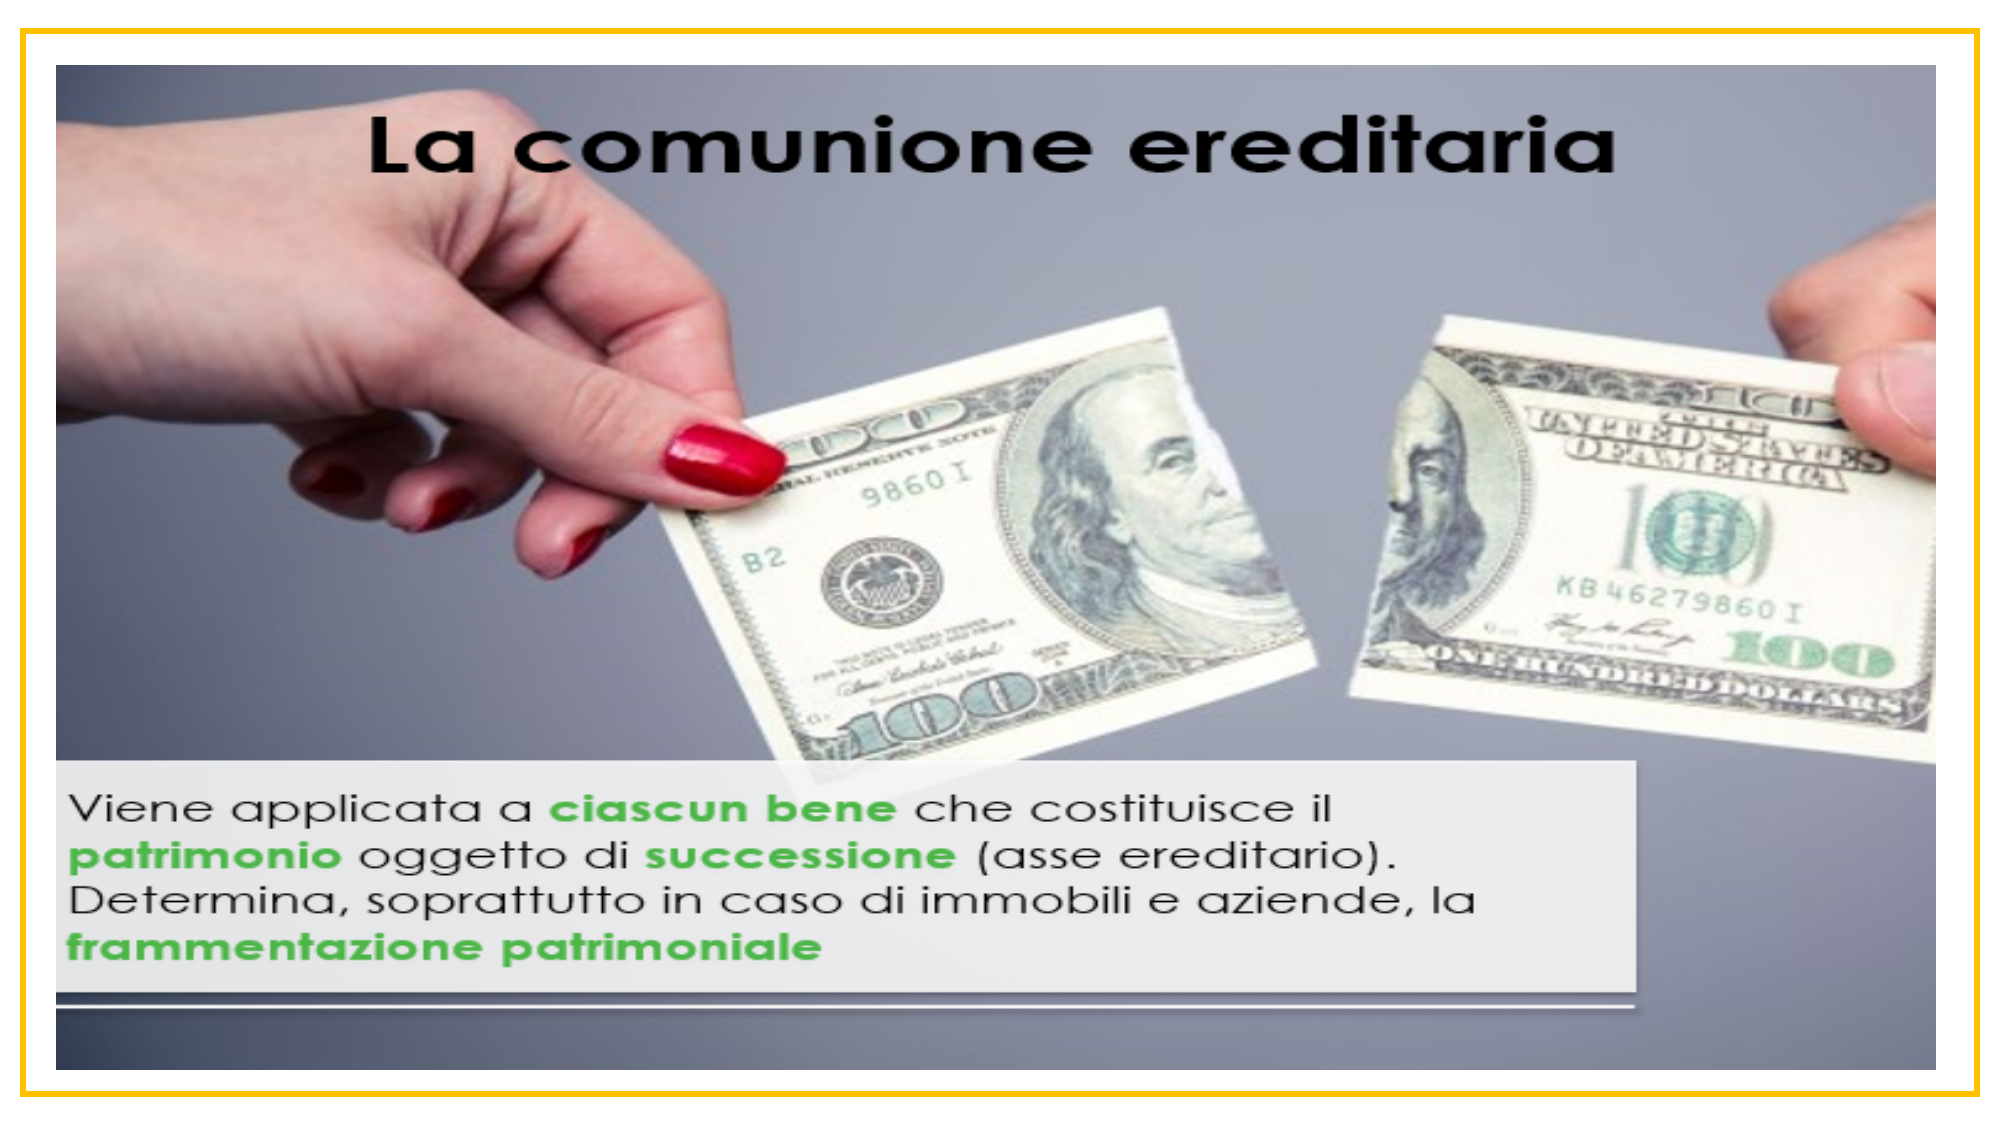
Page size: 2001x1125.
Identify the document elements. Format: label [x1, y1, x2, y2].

picture [56, 65, 1936, 1070]
text_box [22, 31, 1978, 1095]
